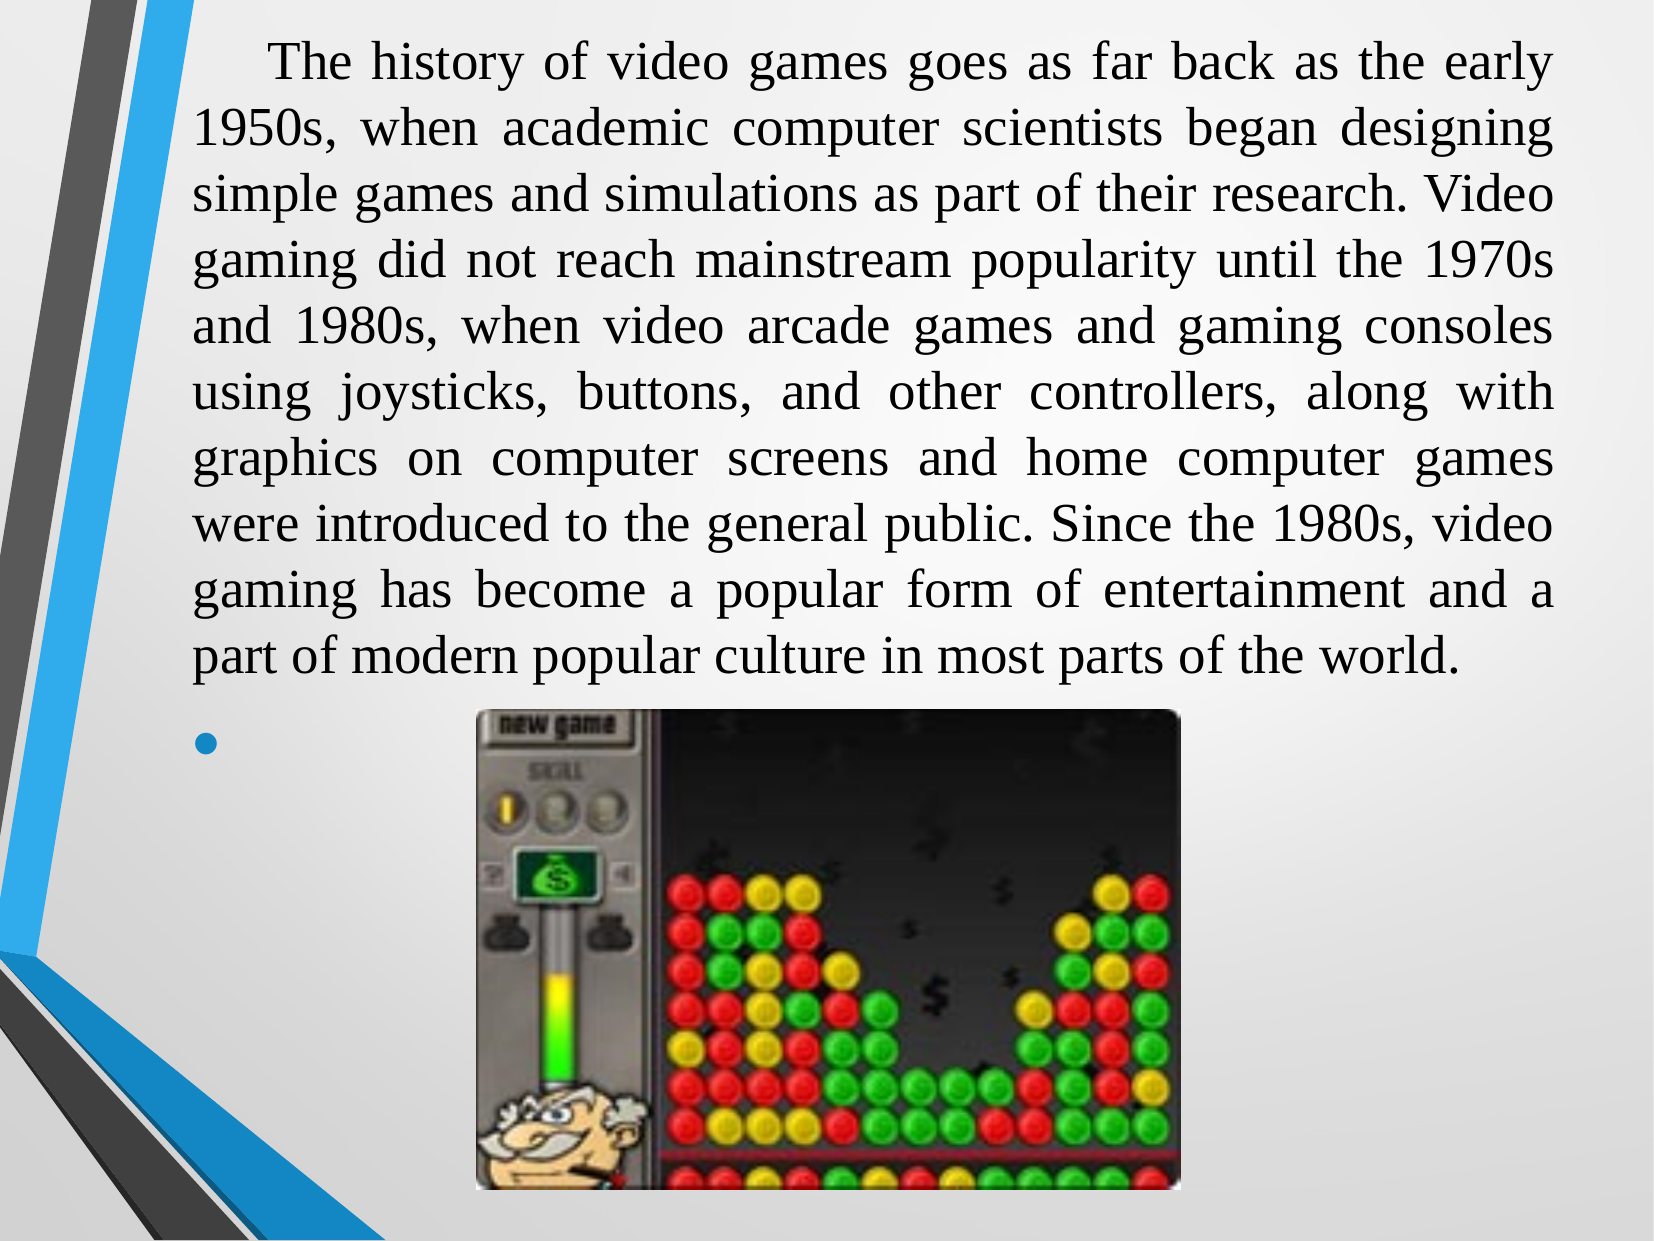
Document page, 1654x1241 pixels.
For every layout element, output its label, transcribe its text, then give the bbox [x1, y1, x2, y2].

list The history of video games goes as far back as the early 1950s, when academic computer scientists began designing simple games and simulations as part of their research. Video gaming did not reach mainstream popularity until the 1970s and 1980s, when video arcade games and gaming consoles using joysticks, buttons, and other controllers, along with graphics on computer screens and home computer games were introduced to the general public. Since the 1980s, video gaming has become a popular form of entertainment and a part of modern popular culture in most parts of the world. [177, 17, 1571, 794]
picture [476, 709, 1181, 1190]
